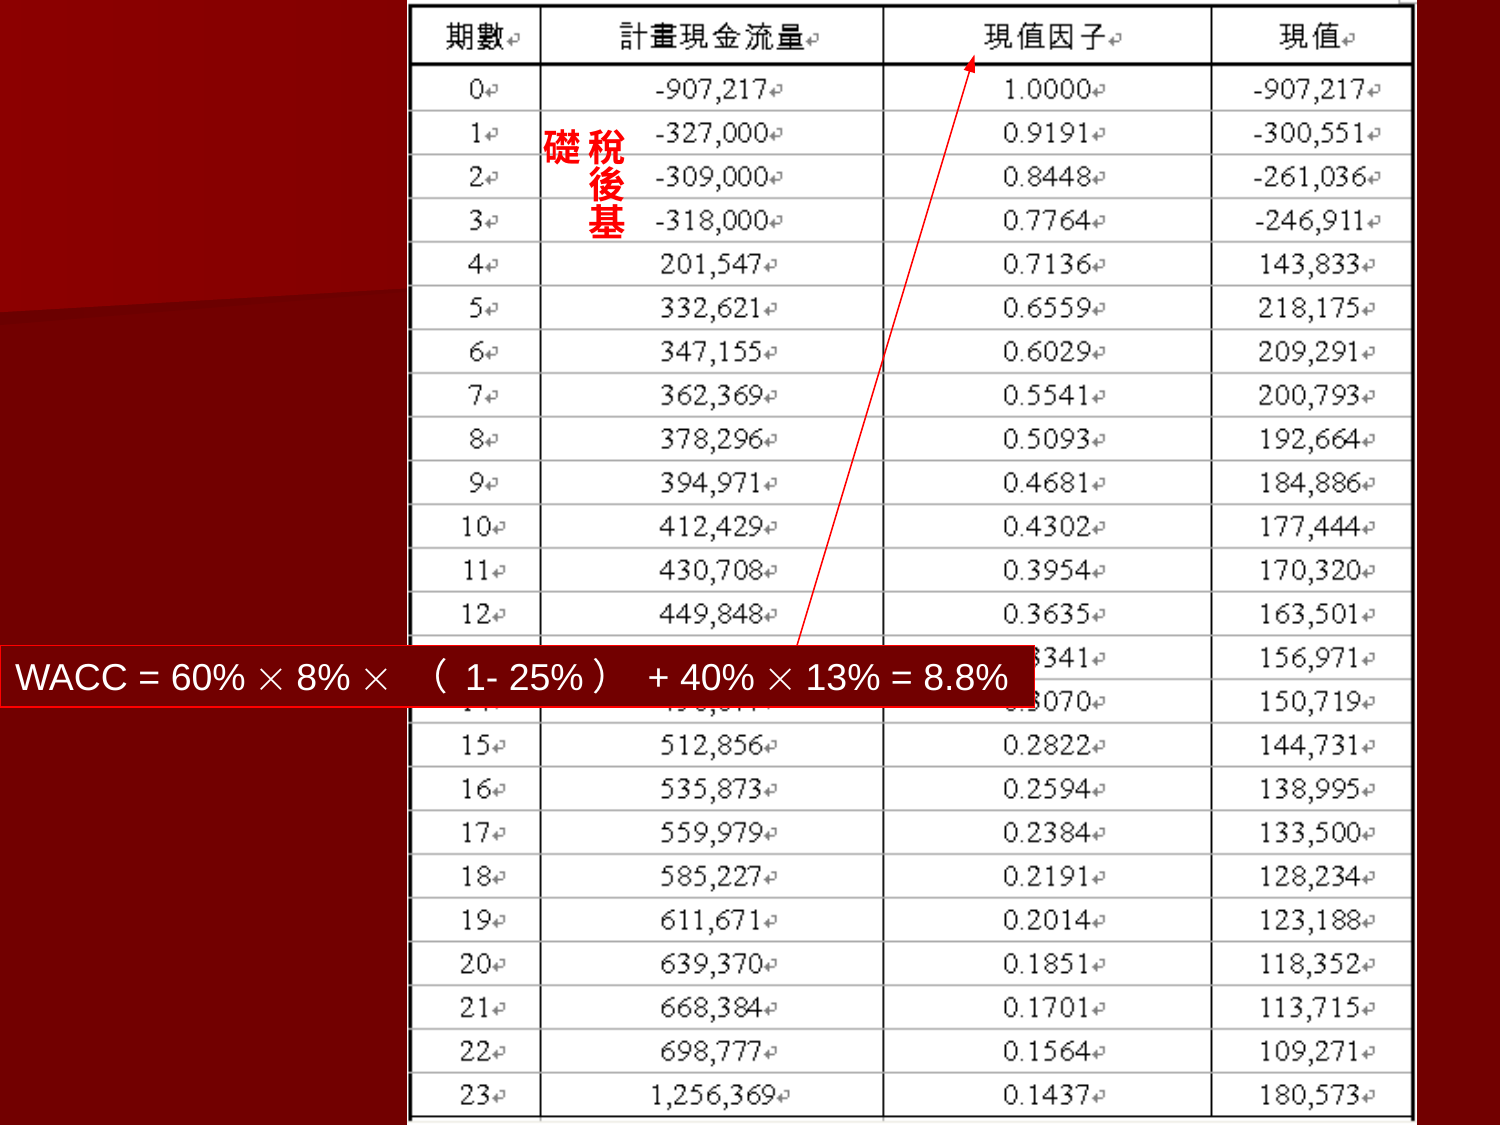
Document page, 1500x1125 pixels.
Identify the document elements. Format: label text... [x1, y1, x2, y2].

picture [407, 0, 1417, 1125]
text_box WACC = 60%  8%  （ 1- 25%） + 40%  13% = 8.8% [0, 645, 978, 708]
text_box 稅後基礎 [560, 113, 637, 276]
text_box [1417, 1025, 1426, 1101]
